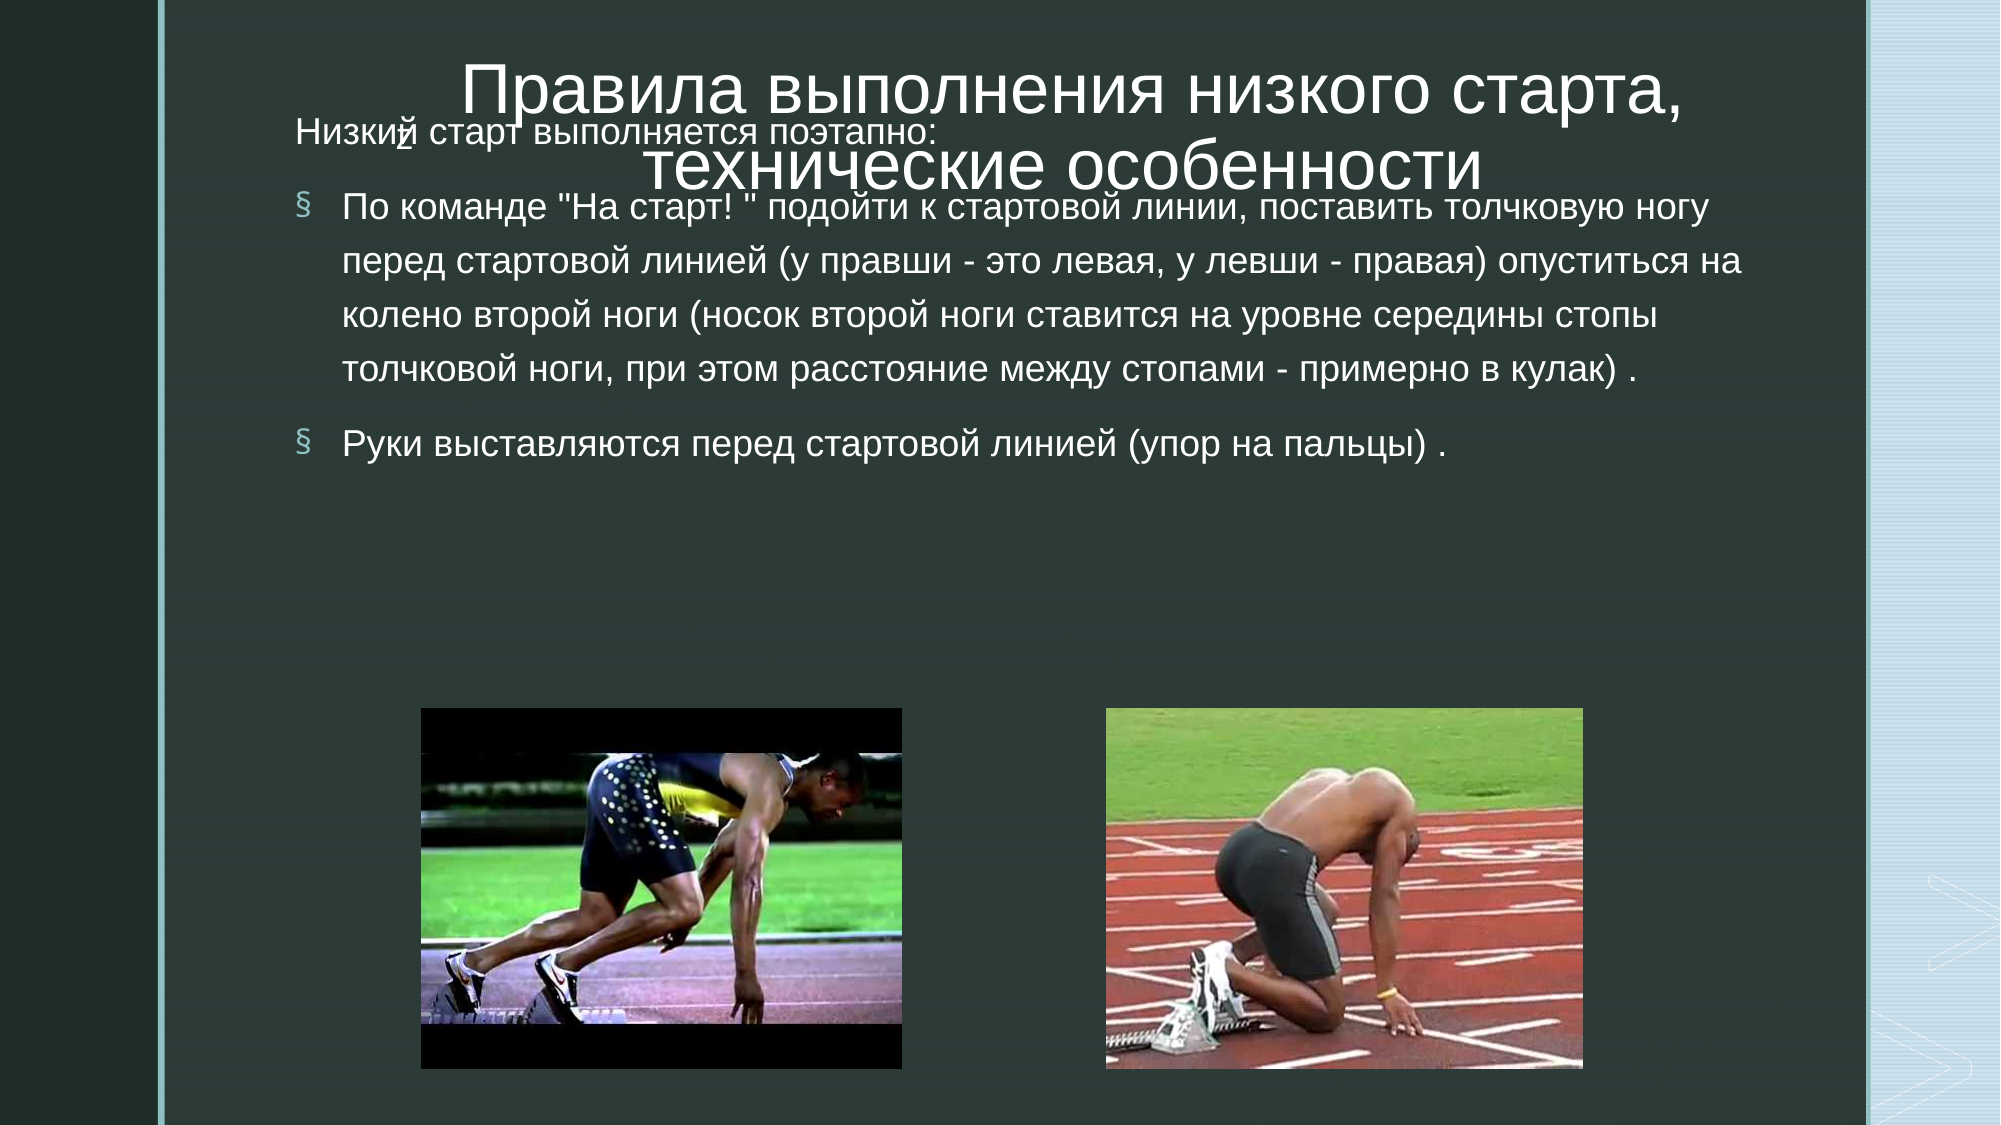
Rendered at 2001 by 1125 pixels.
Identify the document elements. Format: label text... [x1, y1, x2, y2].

picture [421, 708, 902, 1069]
picture [1871, 0, 2000, 1125]
list Низкий старт выполняется поэтапно: По команде "На старт! " подойти к стартовой линии, поставить толчковую ногу перед стартовой линией (у правши - это левая, у левши - правая) опуститься на колено второй ноги (носок второй ноги ставится на уровне середины стопы толчковой ноги, при этом расстояние между стопами - примерно в кулак) . Руки выставляются перед стартовой линией (упор на пальцы) . [280, 91, 1792, 874]
picture [1106, 708, 1583, 1069]
title Правила выполнения низкого старта, технические особенности [420, 45, 1727, 91]
